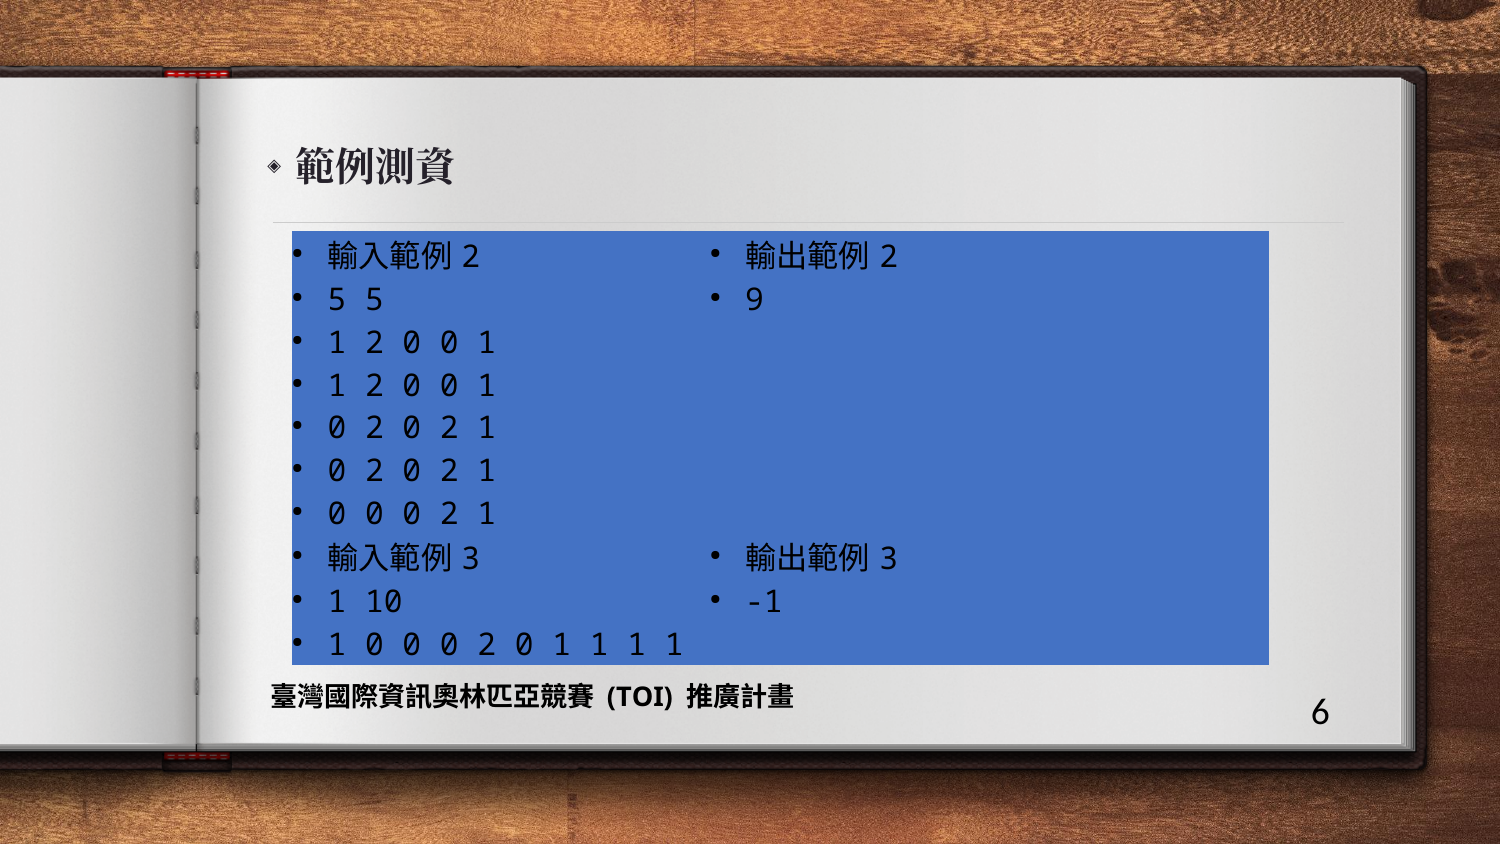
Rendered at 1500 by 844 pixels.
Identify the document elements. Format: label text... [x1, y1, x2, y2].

table_header 輸出範例2 9 [710, 231, 1269, 534]
text_box [1295, 672, 1386, 737]
table_cell 輸入範例3 1 10 1 0 0 0 2 0 1 1 1 1 [292, 534, 710, 665]
list 範例測資 [252, 126, 1194, 205]
table_cell 輸出範例3 -1 [710, 534, 1269, 665]
table_header 輸入範例2 5 5 1 2 0 0 1 1 2 0 0 1 0 2 0 2 1 0 2 0 2 1 0 0 0 2 1 [292, 231, 710, 534]
